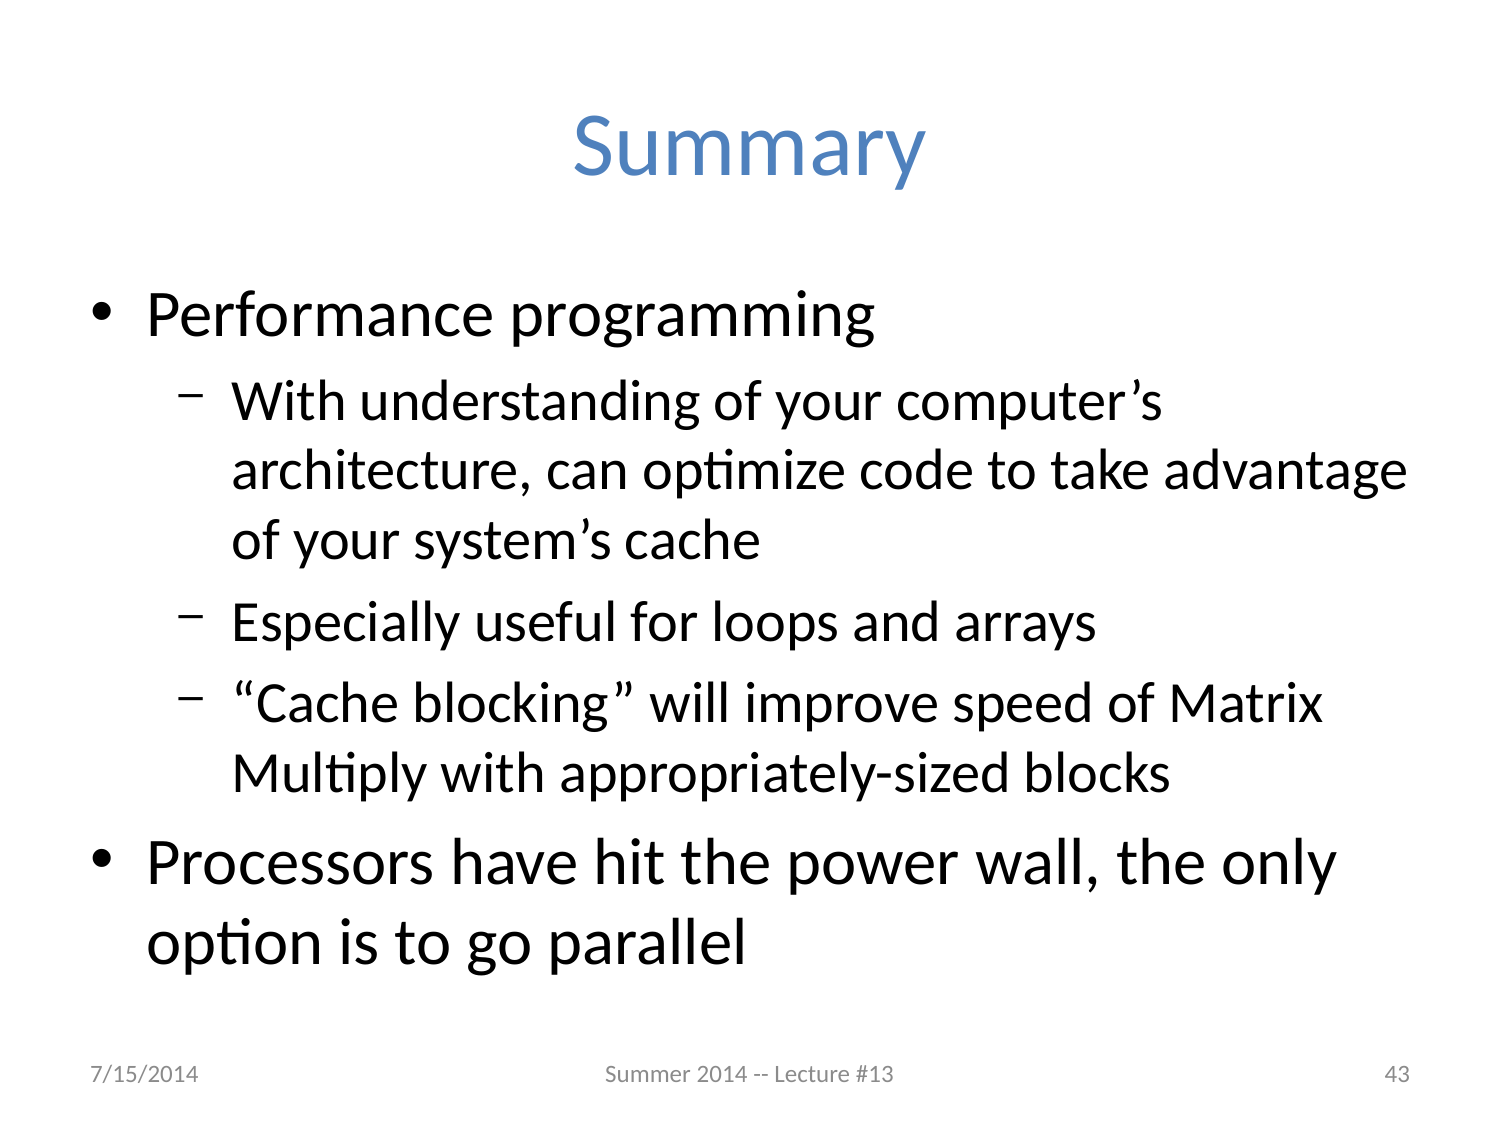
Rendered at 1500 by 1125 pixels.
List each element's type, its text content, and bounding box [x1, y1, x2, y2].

slide_number 7/15/2014 [75, 1042, 425, 1103]
list Performance programming With understanding of your computer’s architecture, can optimize code to take advantage of your system’s cache Especially useful for loops and arrays “Cache blocking” will improve speed of Matrix Multiply with appropriately-sized blocks Processors have hit the power wall, the only option is to go parallel [75, 262, 1425, 1073]
title Summary [75, 45, 1425, 233]
slide_number <number> [1074, 1042, 1425, 1103]
footer Summer 2014 -- Lecture #13 [512, 1042, 988, 1103]
